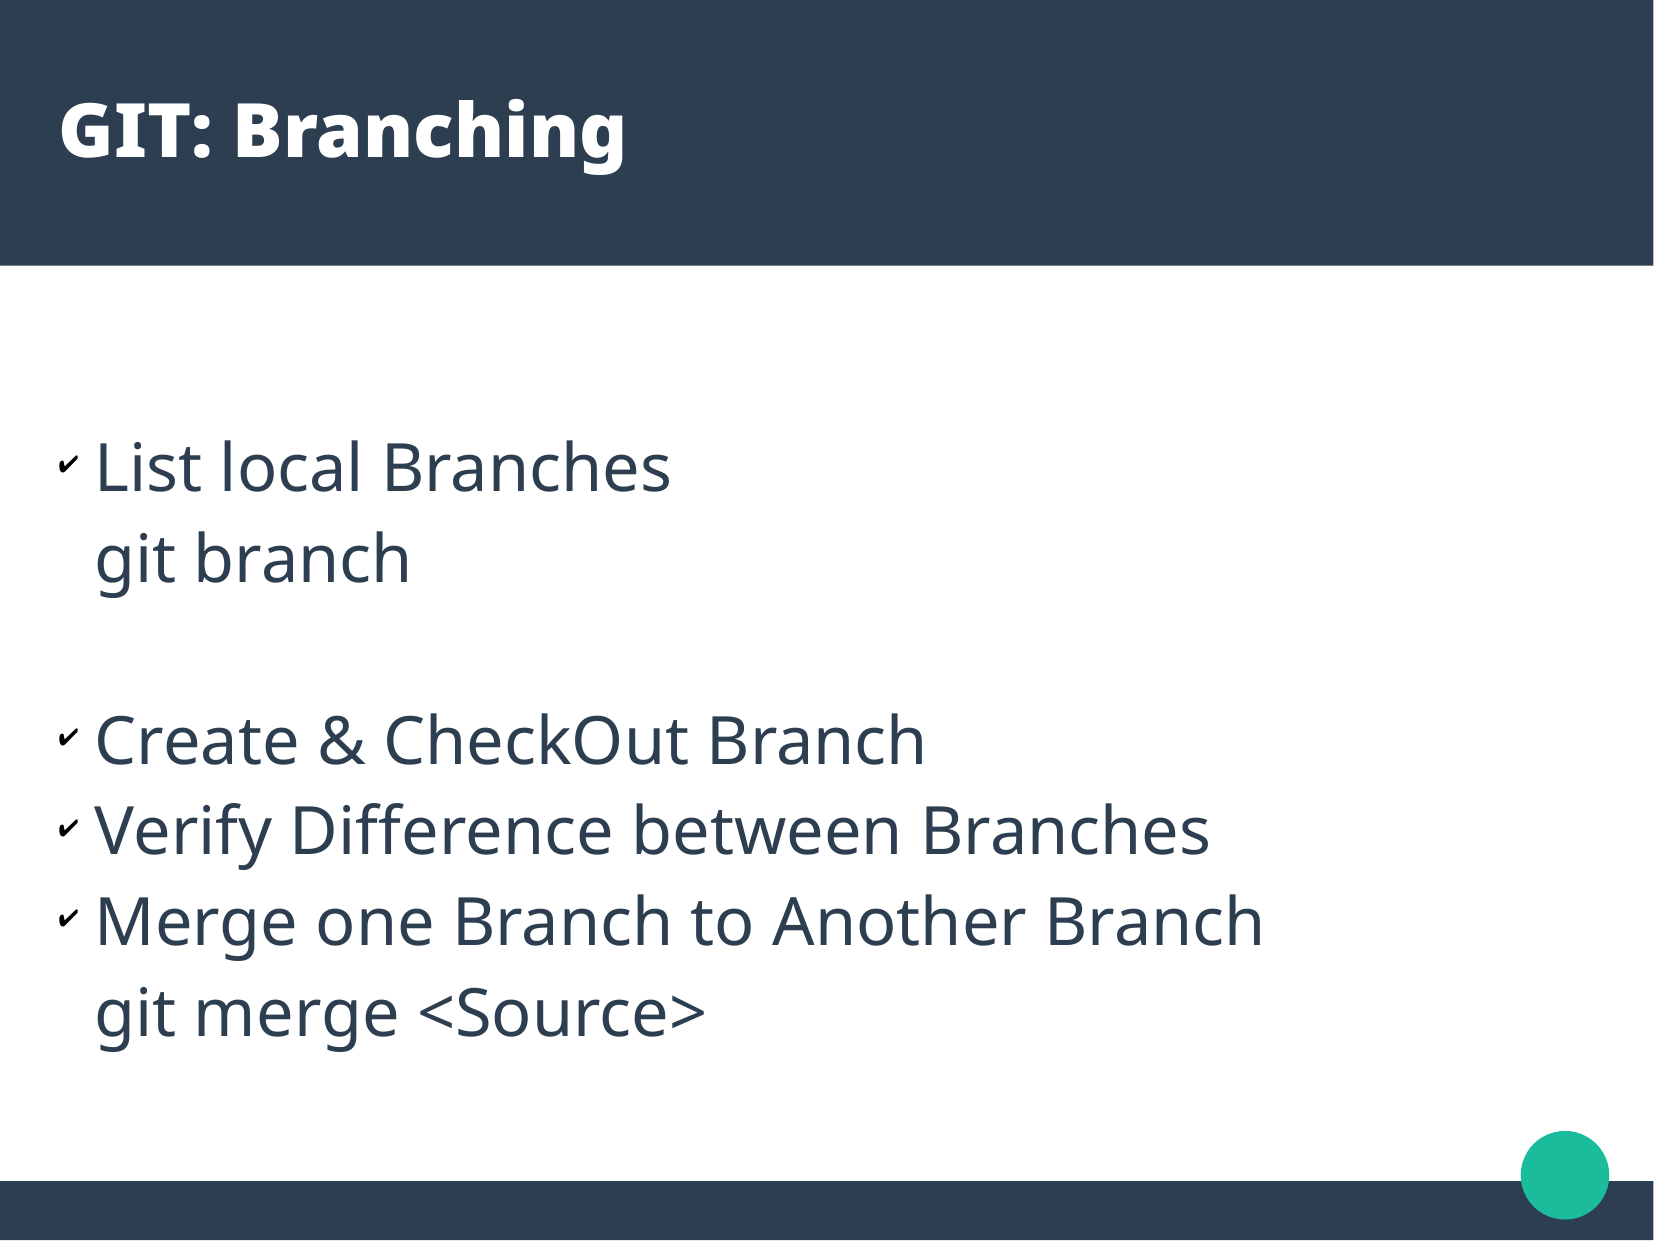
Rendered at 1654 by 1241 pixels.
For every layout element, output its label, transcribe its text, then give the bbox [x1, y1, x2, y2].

subtitle List local Branches git branch Create & CheckOut Branch Verify Difference between Branches Merge one Branch to Another Branch git merge <Source> [59, 271, 1595, 1205]
title GIT: Branching [59, 40, 1595, 216]
